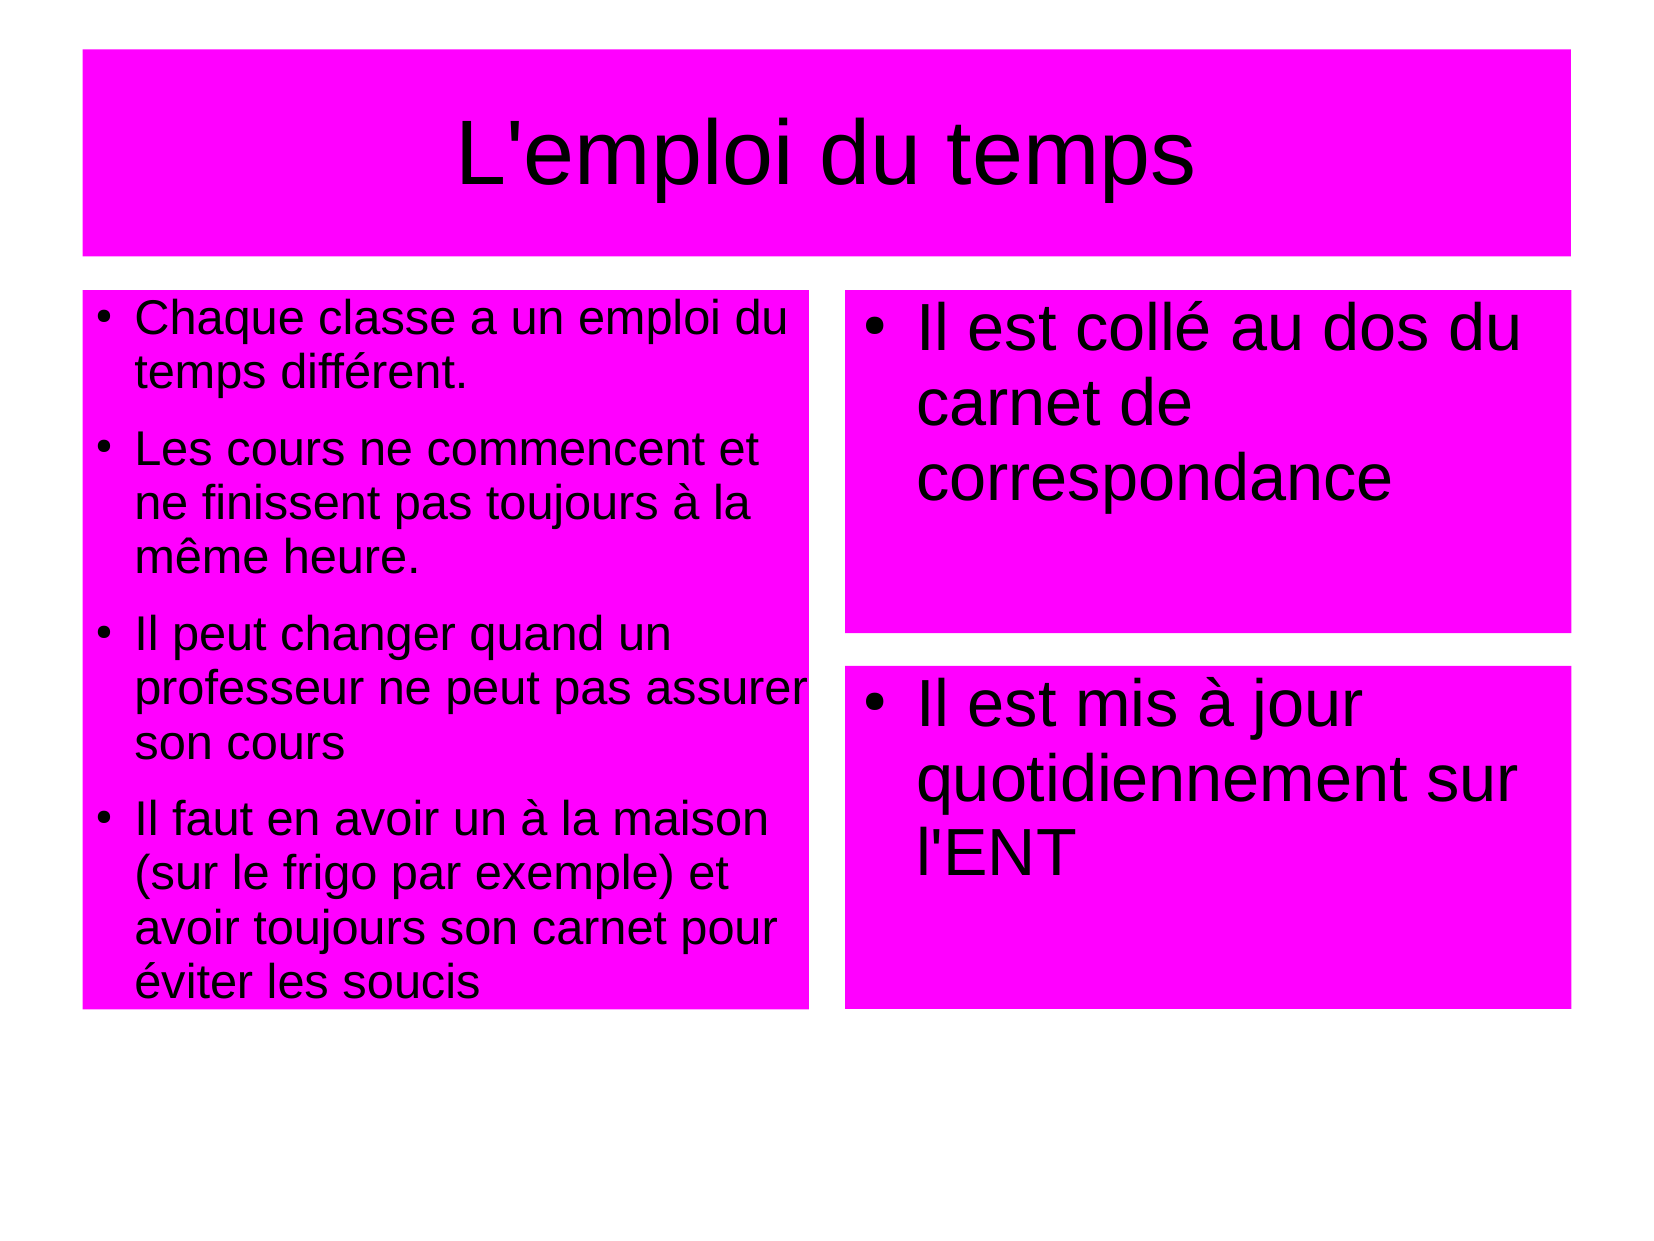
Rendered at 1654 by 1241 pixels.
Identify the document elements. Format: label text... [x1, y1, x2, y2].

title L'emploi du temps [82, 49, 1571, 257]
list Chaque classe a un emploi du temps différent. Les cours ne commencent et ne finissent pas toujours à la même heure. Il peut changer quand un professeur ne peut pas assurer son cours Il faut en avoir un à la maison (sur le frigo par exemple) et avoir toujours son carnet pour éviter les soucis [82, 290, 809, 1010]
list Il est mis à jour quotidiennement sur l'ENT [845, 665, 1572, 1009]
list Il est collé au dos du carnet de correspondance [845, 290, 1572, 634]
